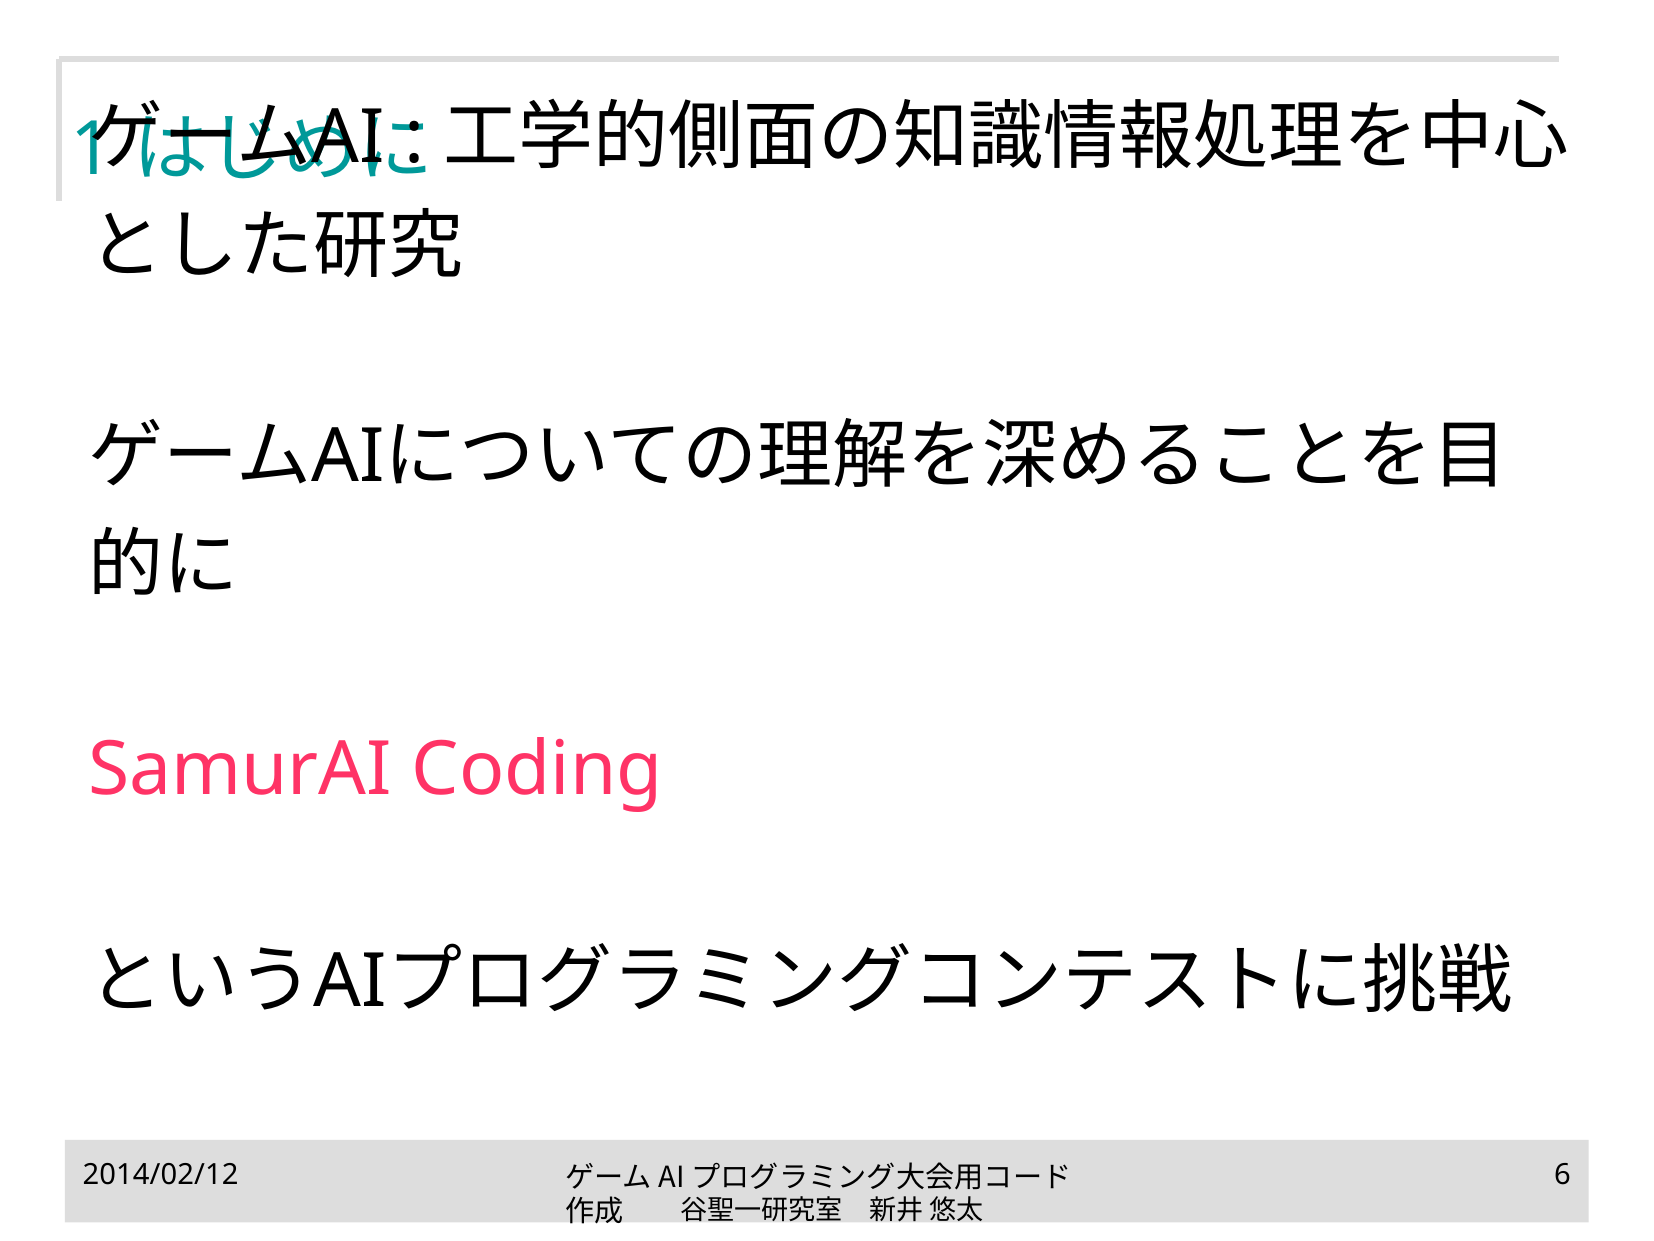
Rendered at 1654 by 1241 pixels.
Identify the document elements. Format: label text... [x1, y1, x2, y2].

title 1 はじめに [70, 94, 1560, 189]
subtitle ゲームAI : 工学的側面の知識情報処理を中心とした研究 ゲームAIについての理解を深めることを目的に SamurAI Coding というAIプログラミングコンテストに挑戦 （結果 : AIの知識ではなくプログラミング力やゲーム戦略が向上） [88, 290, 1577, 1091]
